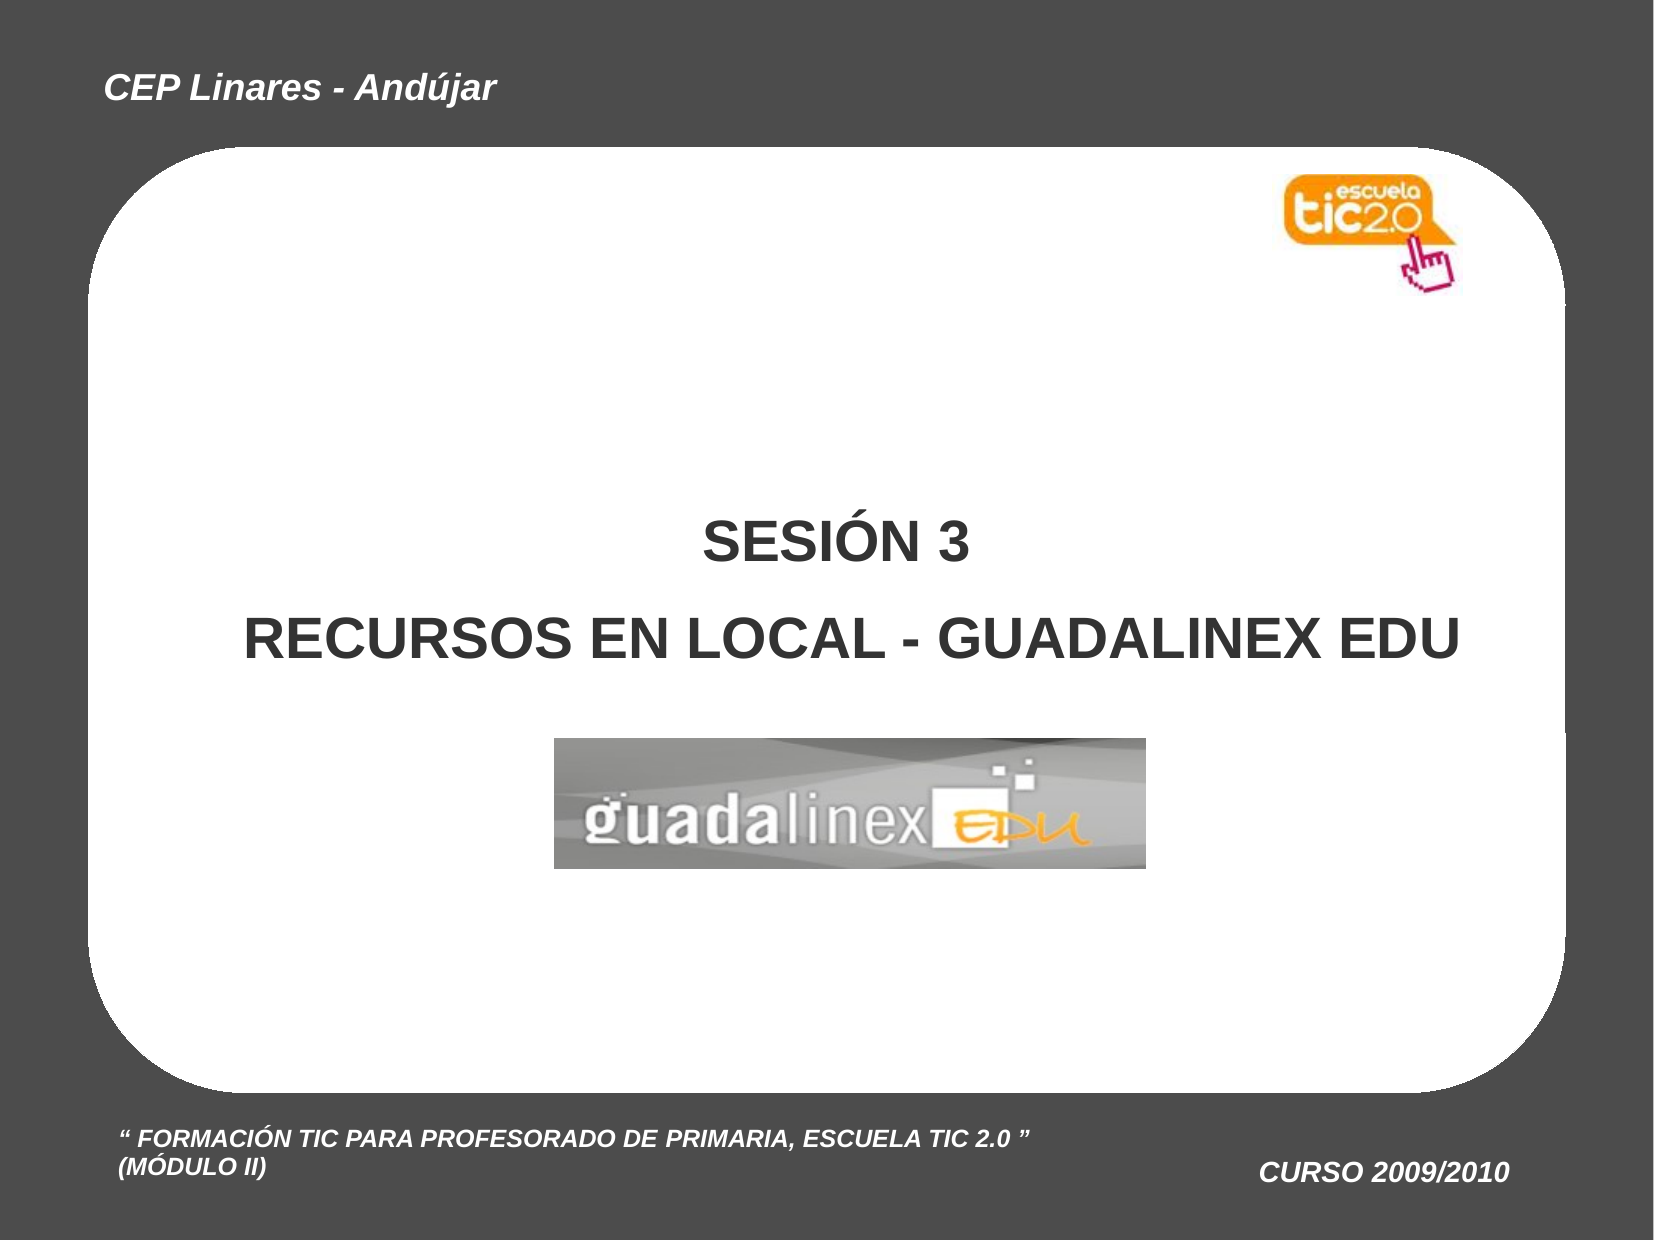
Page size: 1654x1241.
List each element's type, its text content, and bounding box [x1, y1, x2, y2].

picture [1272, 174, 1463, 296]
picture [554, 738, 1146, 869]
text_box SESIÓN 3 RECURSOS EN LOCAL - GUADALINEX EDU [213, 468, 1477, 650]
